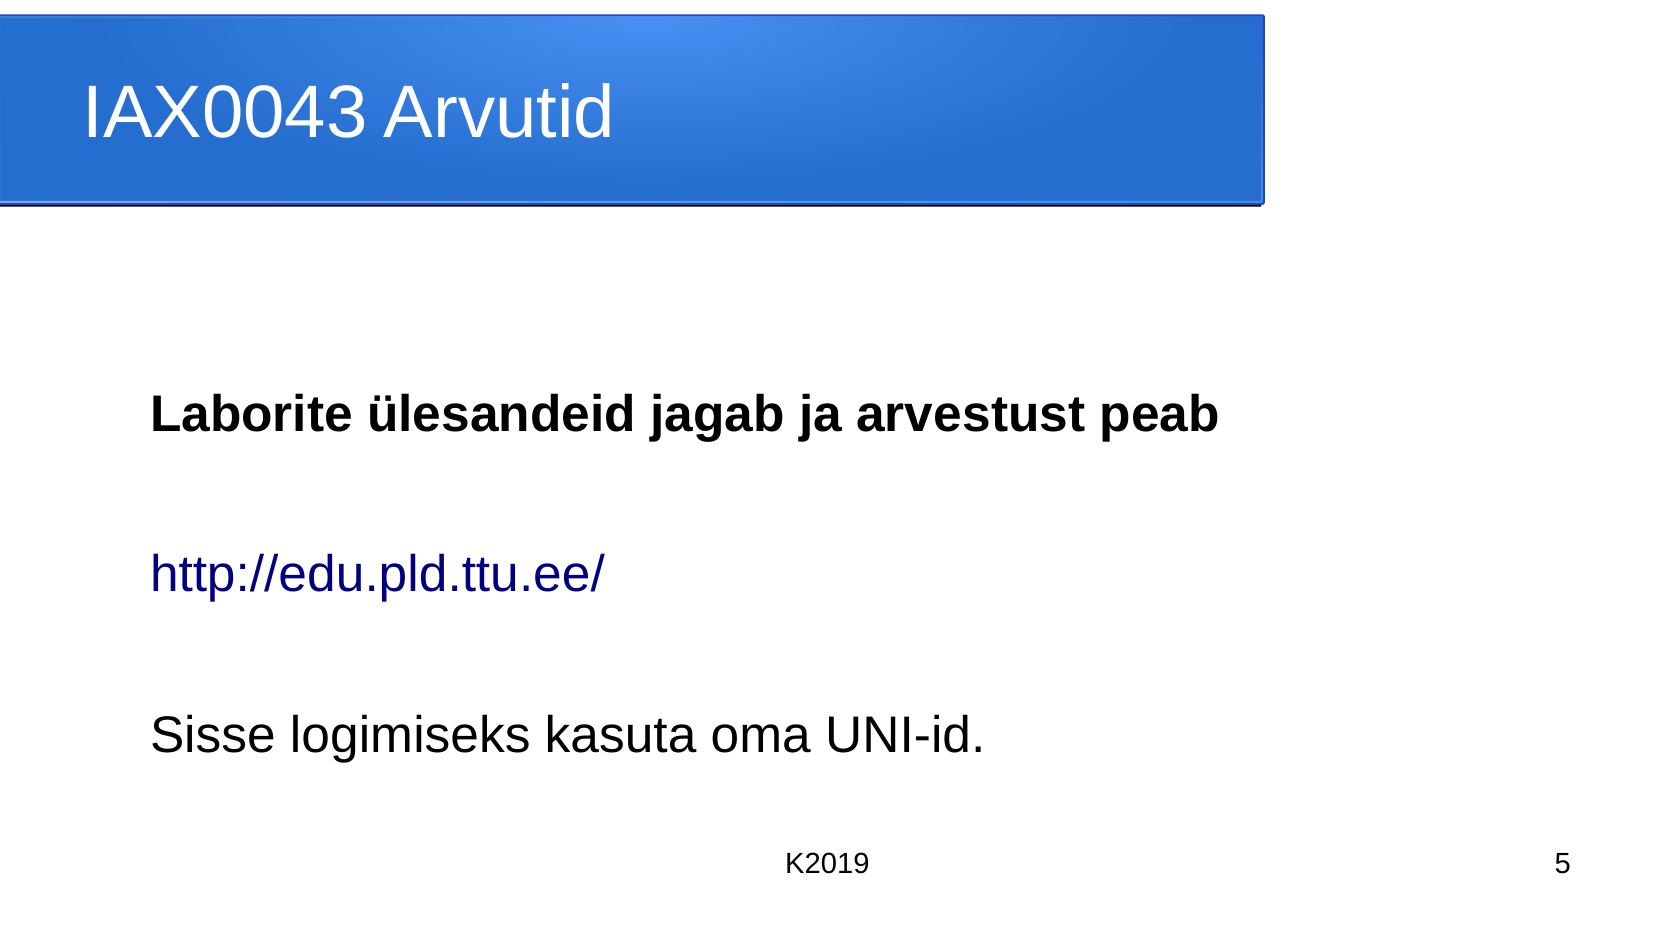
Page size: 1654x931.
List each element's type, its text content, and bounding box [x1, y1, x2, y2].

list Laborite ülesandeid jagab ja arvestust peab http://edu.pld.ttu.ee/ Sisse logimiseks kasuta oma UNI-id. [82, 224, 1571, 764]
title IAX0043 Arvutid [82, 35, 1235, 189]
